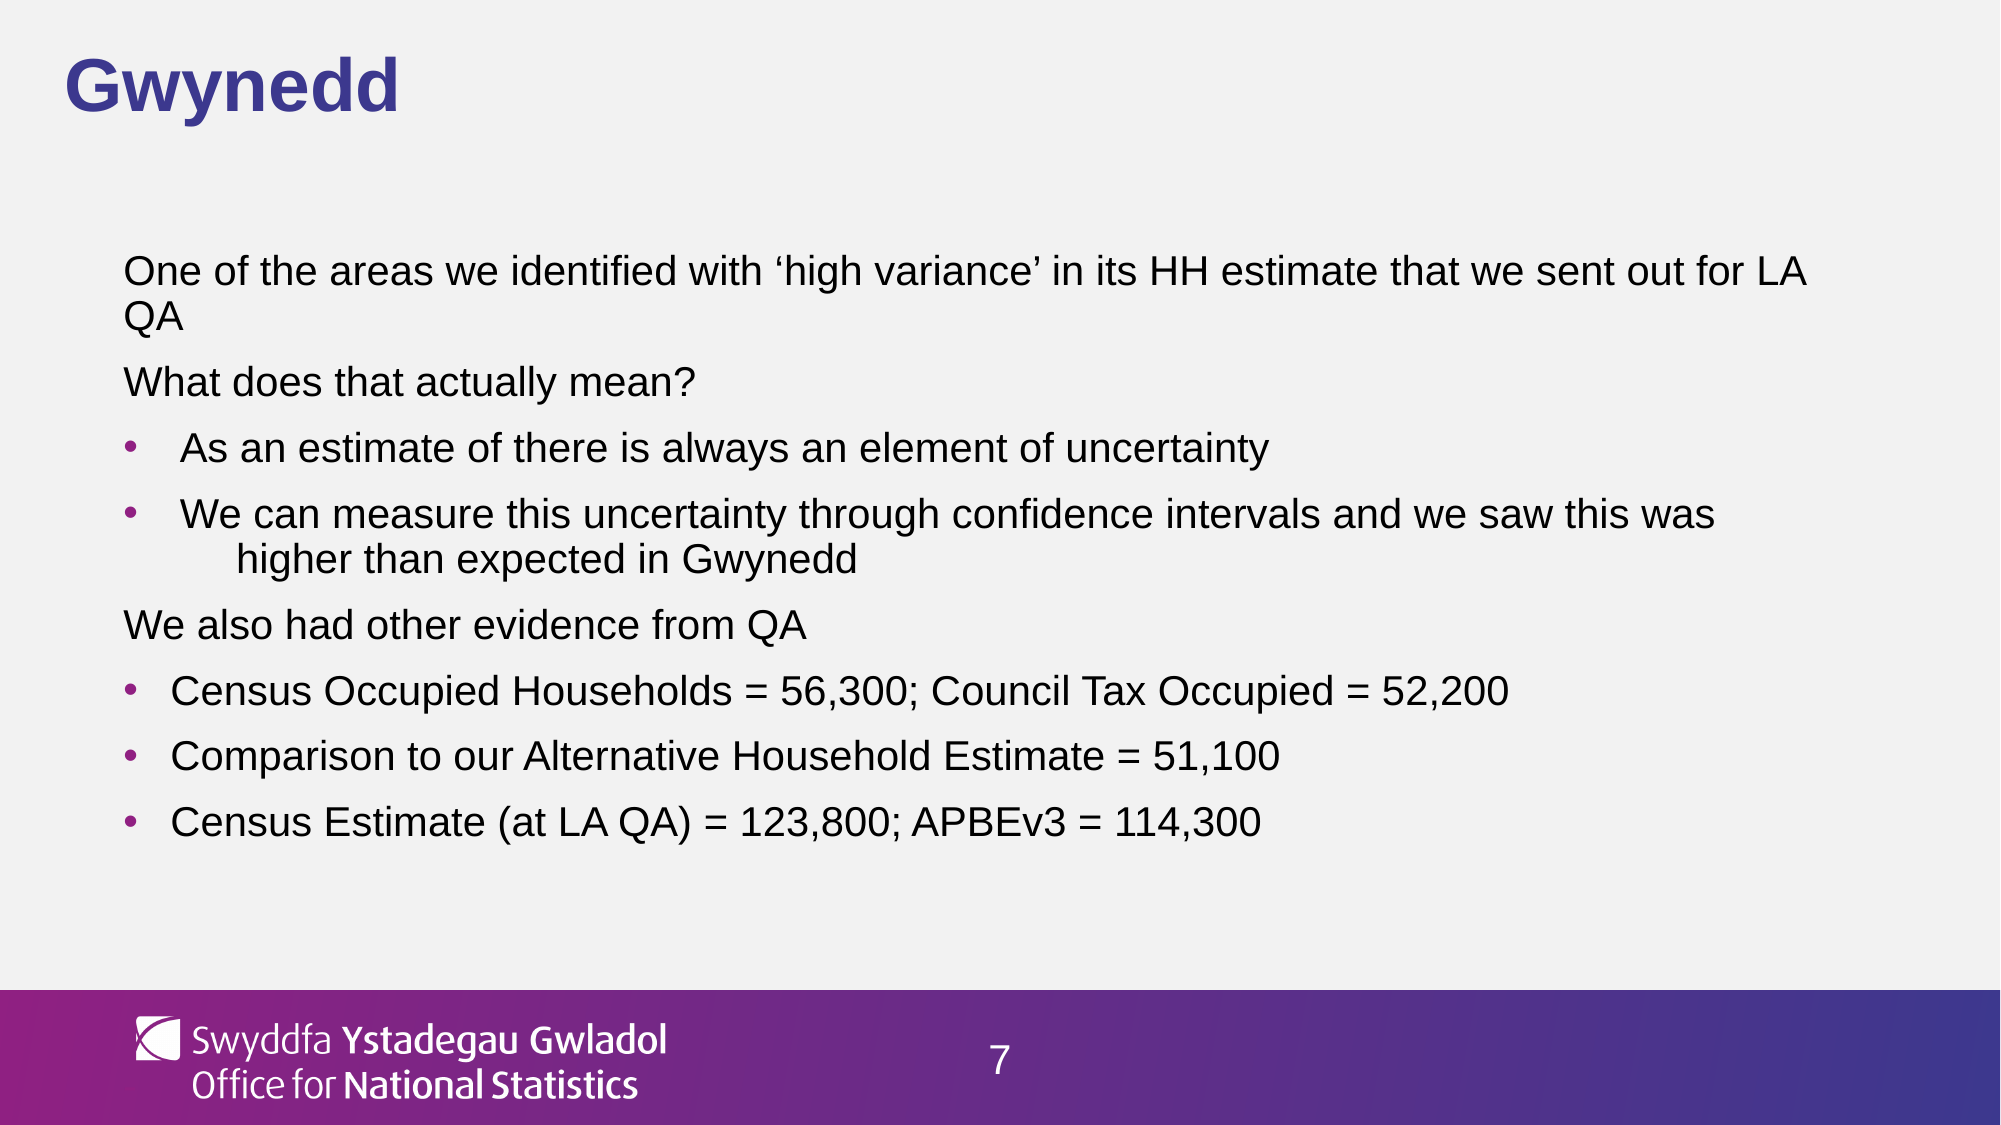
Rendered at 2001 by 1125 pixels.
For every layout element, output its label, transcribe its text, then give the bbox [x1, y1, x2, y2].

text_box 7 [764, 1025, 1236, 1086]
title Gwynedd [64, 39, 1939, 137]
list One of the areas we identified with ‘high variance’ in its HH estimate that we sent out for LA QA What does that actually mean? As an estimate of there is always an element of uncertainty We can measure this uncertainty through confidence intervals and we saw this was higher than expected in Gwynedd We also had other evidence from QA Census Occupied Households = 56,300; Council Tax Occupied = 52,200 Comparison to our Alternative Household Estimate = 51,100 Census Estimate (at LA QA) = 123,800; APBEv3 = 114,300 [108, 249, 1837, 977]
